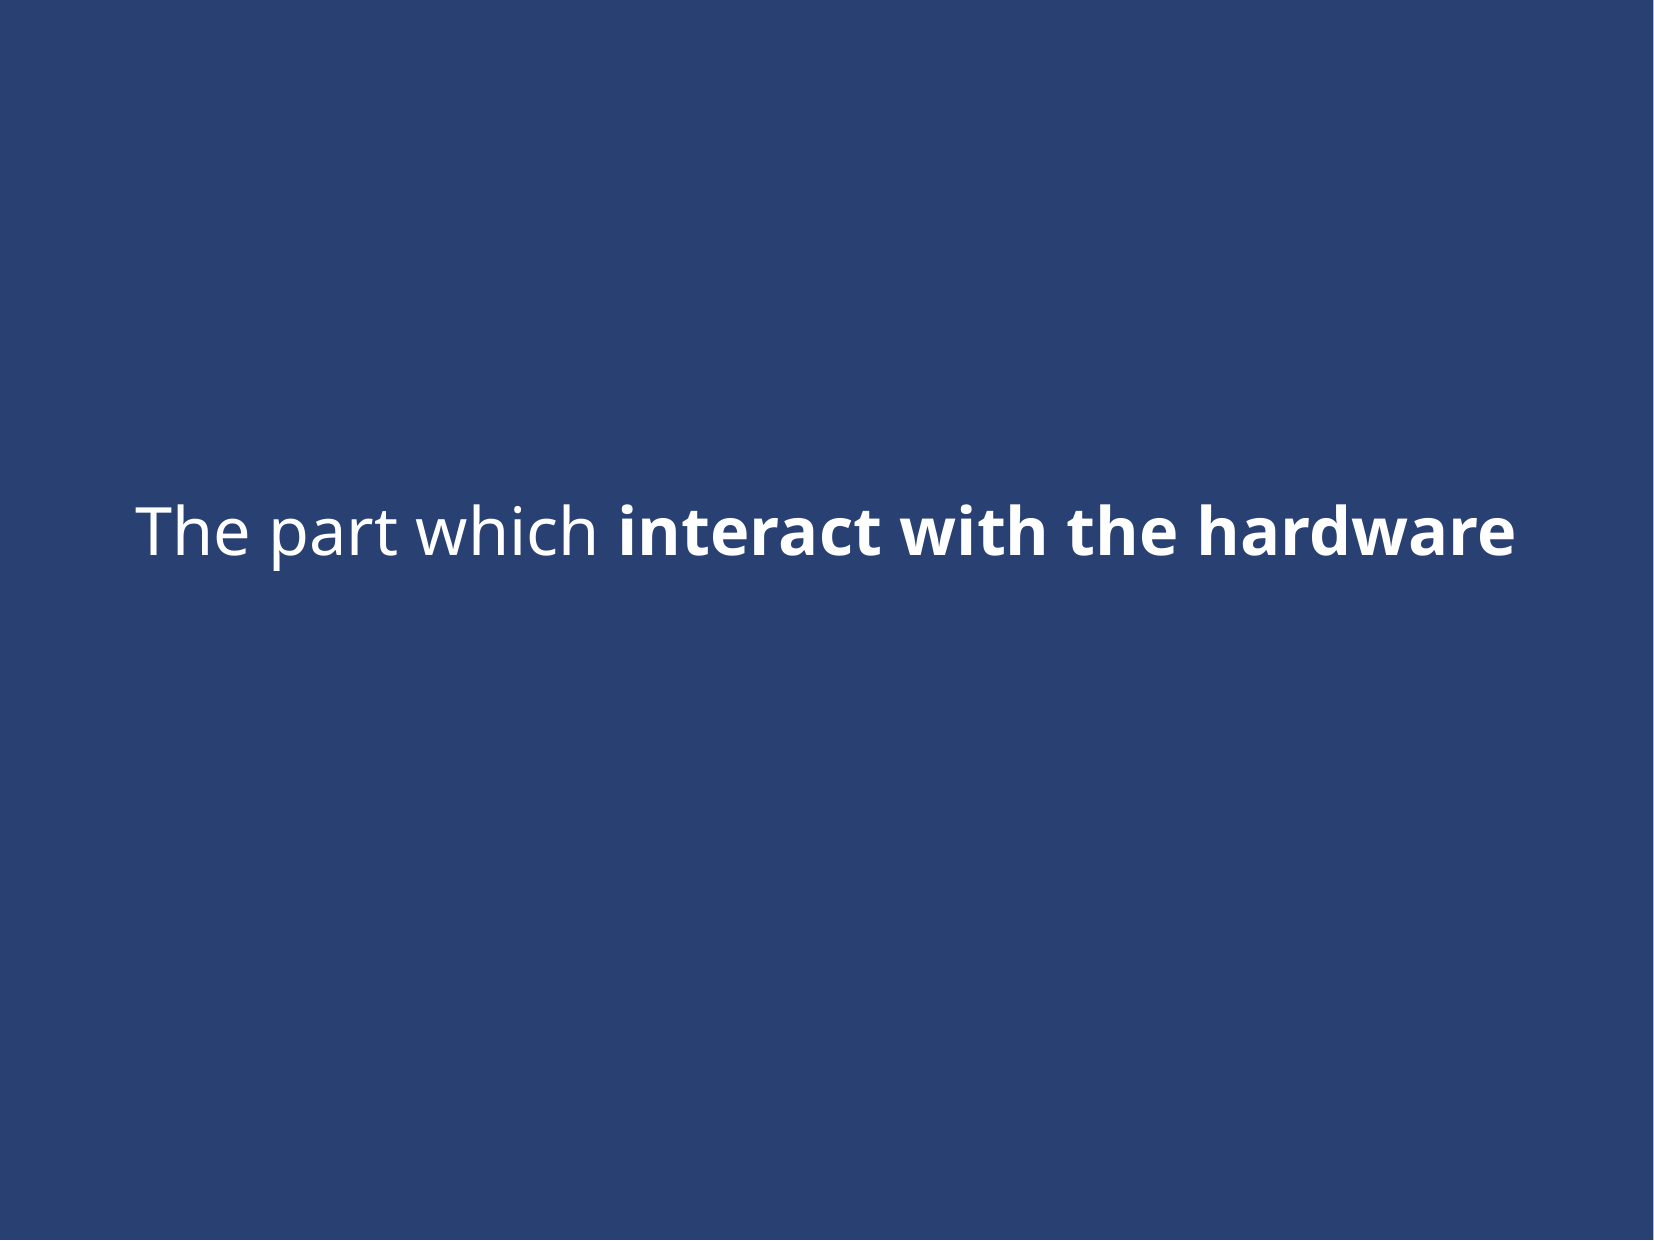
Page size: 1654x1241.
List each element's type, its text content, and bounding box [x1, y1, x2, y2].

subtitle The part which interact with the hardware [82, 49, 1571, 1109]
